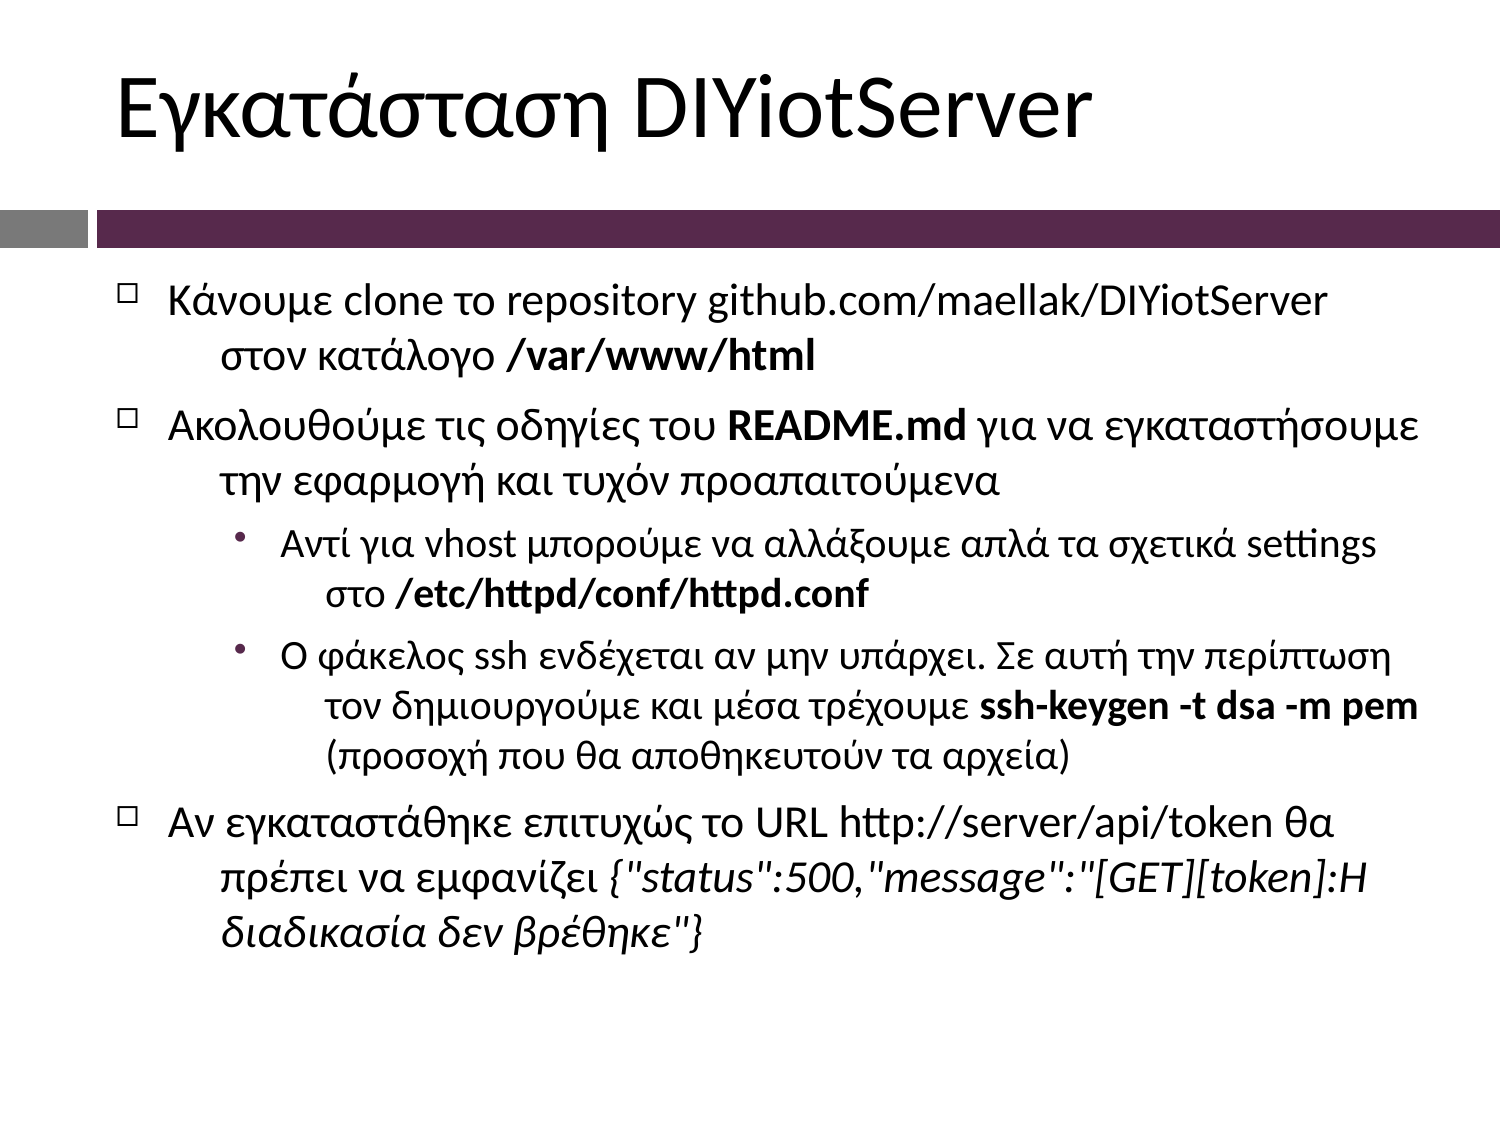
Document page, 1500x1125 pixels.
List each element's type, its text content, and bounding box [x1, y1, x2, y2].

title Εγκατάσταση DIYiotServer [100, 19, 1438, 182]
list Κάνουμε clone το repository github.com/maellak/DIYiotServer στον κατάλογο /var/www/html Ακολουθούμε τις οδηγίες του README.md για να εγκαταστήσουμε την εφαρμογή και τυχόν προαπαιτούμενα Αντί για vhost μπορούμε να αλλάξουμε απλά τα σχετικά settings στο /etc/httpd/conf/httpd.conf Ο φάκελος ssh ενδέχεται αν μην υπάρχει. Σε αυτή την περίπτωση τον δημιουργούμε και μέσα τρέχουμε ssh-keygen -t dsa -m pem (προσοχή που θα αποθηκευτούν τα αρχεία) Αν εγκαταστάθηκε επιτυχώς το URL http://server/api/token θα πρέπει να εμφανίζει {"status":500,"message":"[GET][token]:Η διαδικασία δεν βρέθηκε"} [100, 262, 1438, 1000]
